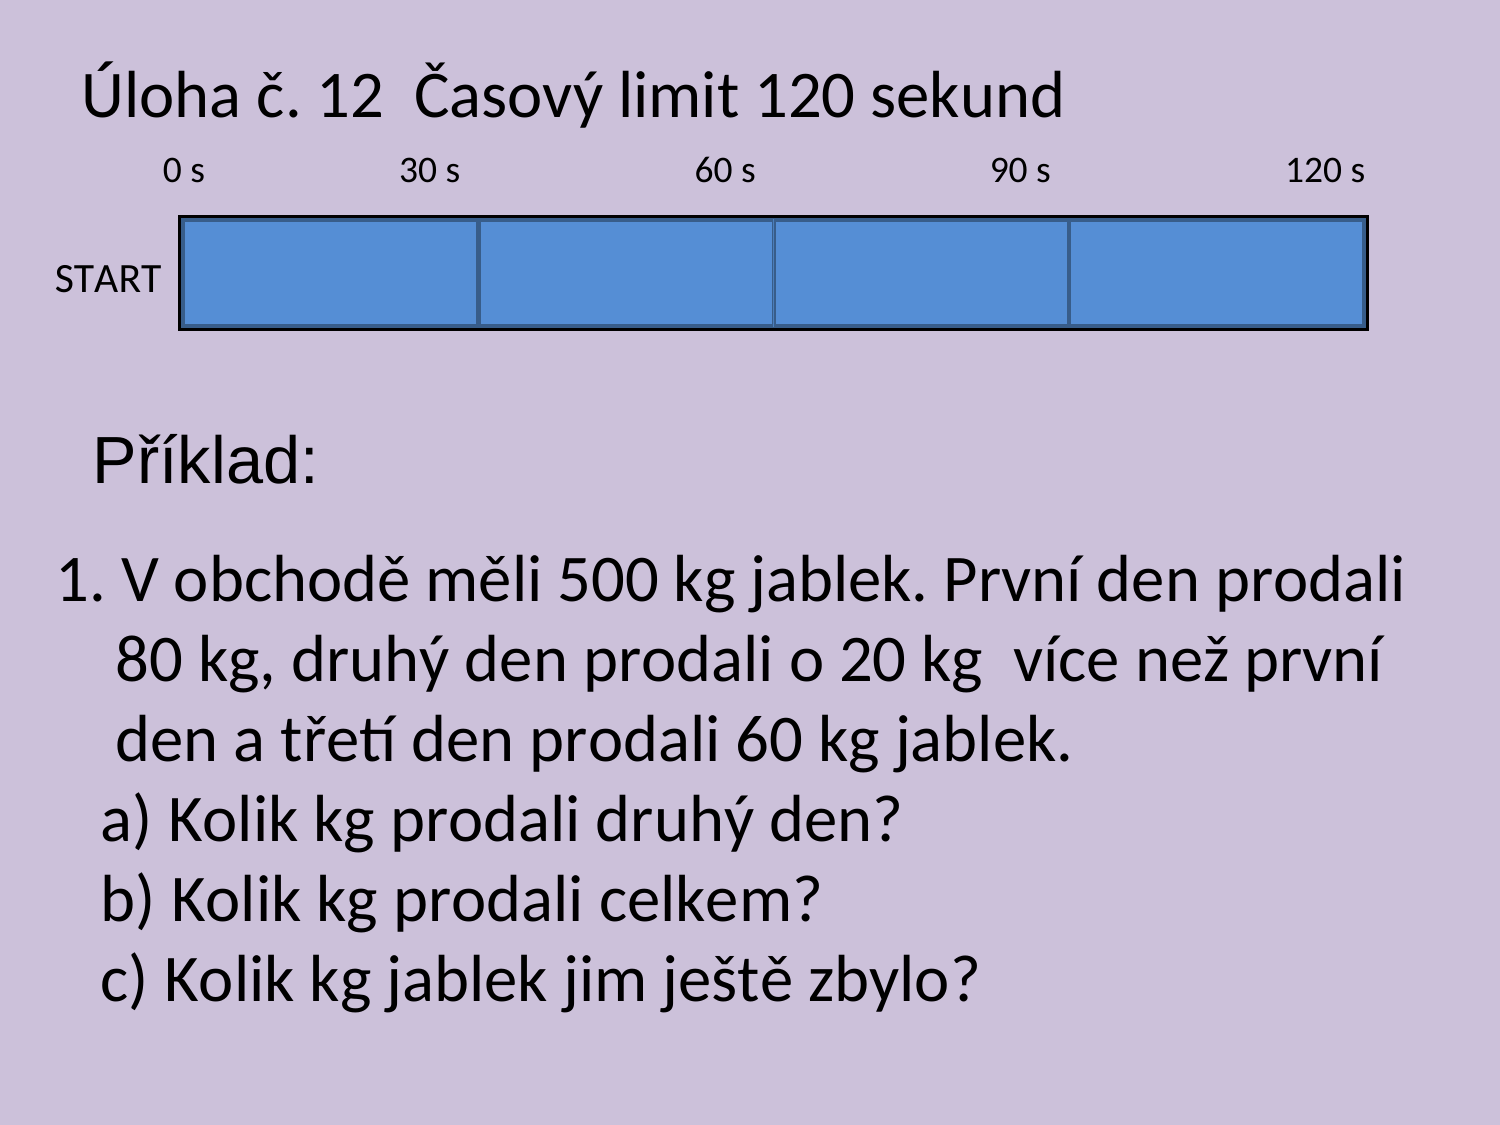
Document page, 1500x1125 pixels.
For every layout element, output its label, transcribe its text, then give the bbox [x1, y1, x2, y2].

text_box 0 s [148, 139, 221, 198]
text_box 30 s [384, 139, 476, 198]
text_box 120 s [1270, 137, 1381, 198]
text_box [774, 219, 1365, 327]
text_box 90 s [975, 139, 1067, 198]
text_box START [40, 243, 177, 309]
text_box Časový limit 120 sekund [399, 42, 1081, 139]
text_box Úloha č. 12 [66, 42, 399, 139]
text_box 60 s [679, 139, 771, 198]
text_box Příklad: [78, 408, 371, 505]
text_box 1. V obchodě měli 500 kg jablek. První den prodali 80 kg, druhý den prodali o 20 kg více než první den a třetí den prodali 60 kg jablek. a) Kolik kg prodali druhý den? b) Kolik kg prodali celkem? c) Kolik kg jablek jim ještě zbylo? [41, 527, 1459, 1125]
text_box [183, 219, 773, 327]
